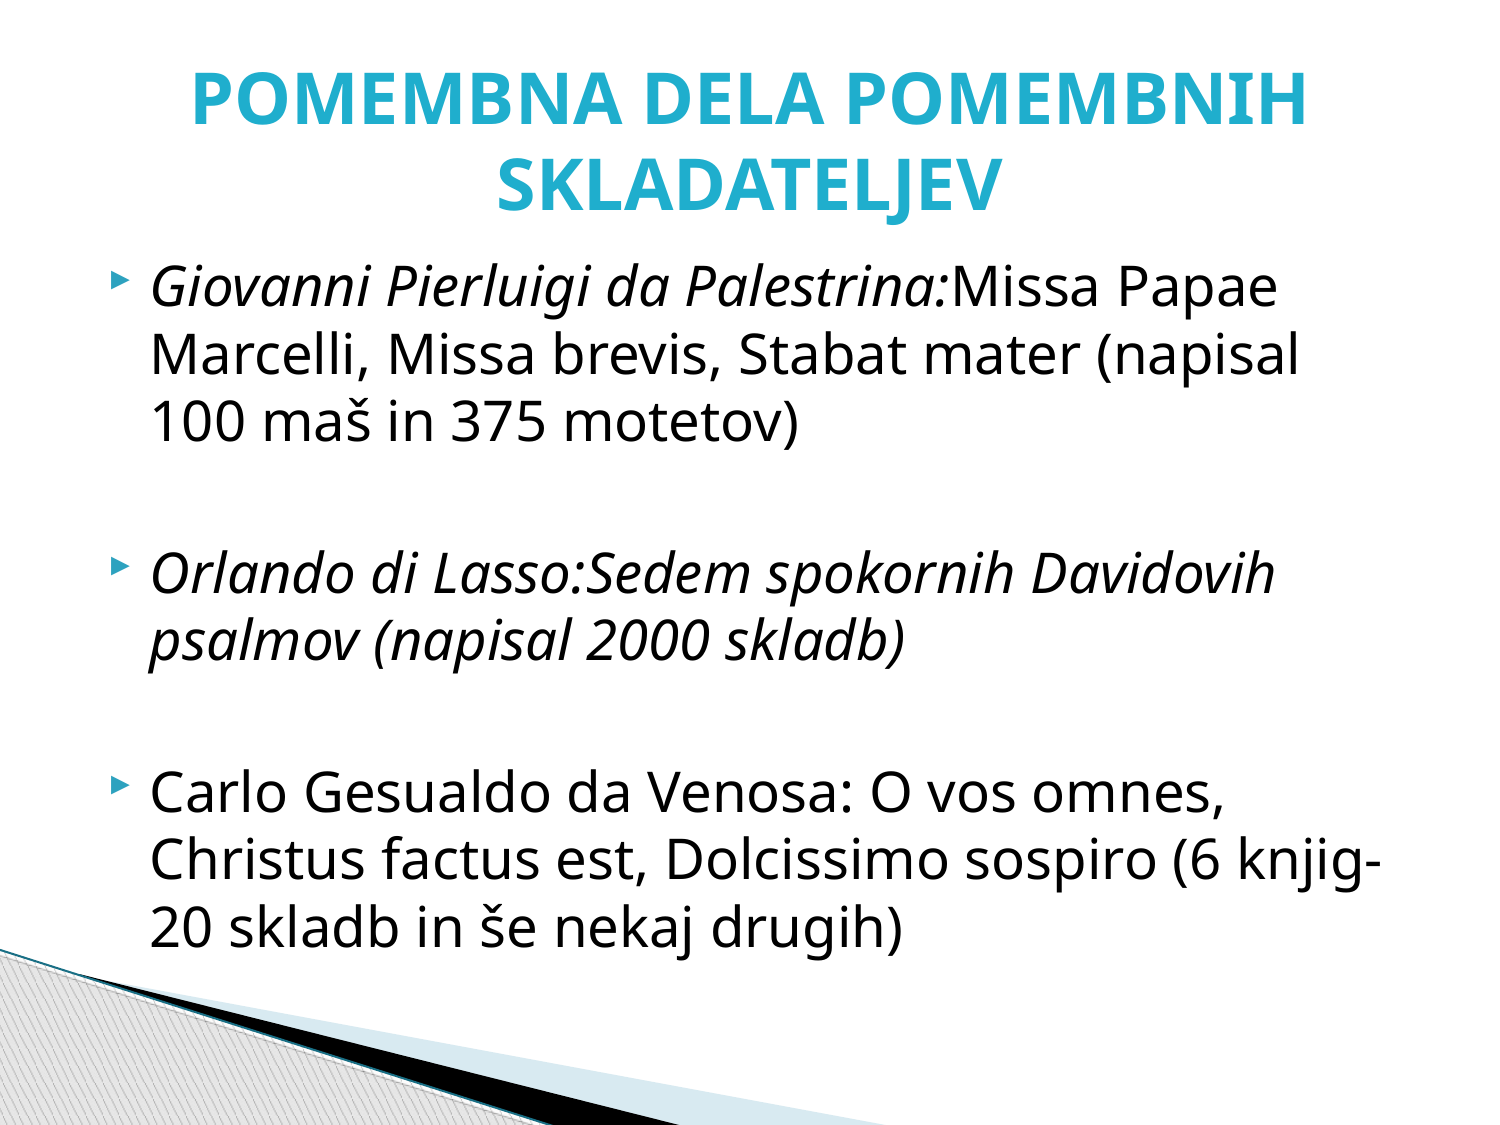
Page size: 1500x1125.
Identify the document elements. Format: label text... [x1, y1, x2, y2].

list Giovanni Pierluigi da Palestrina:Missa Papae Marcelli, Missa brevis, Stabat mater (napisal 100 maš in 375 motetov) Orlando di Lasso:Sedem spokornih Davidovih psalmov (napisal 2000 skladb) Carlo Gesualdo da Venosa: O vos omnes, Christus factus est, Dolcissimo sospiro (6 knjig-20 skladb in še nekaj drugih) [75, 242, 1425, 986]
title POMEMBNA DELA POMEMBNIH SKLADATELJEV [0, 45, 1500, 233]
